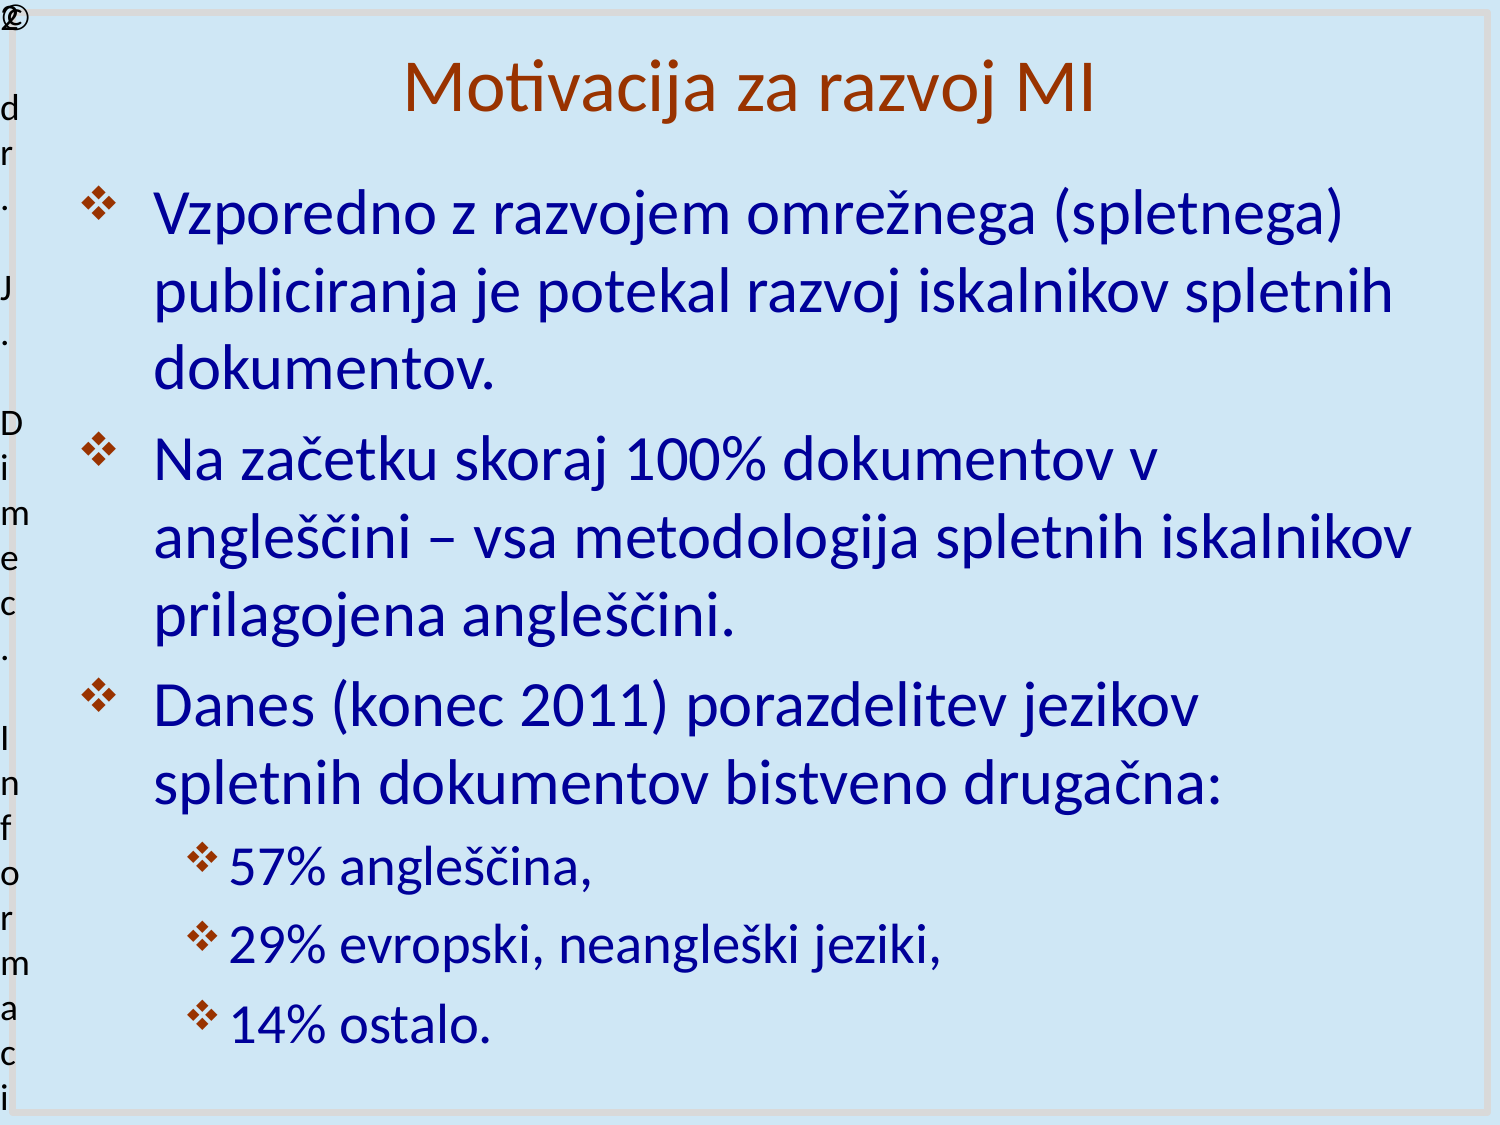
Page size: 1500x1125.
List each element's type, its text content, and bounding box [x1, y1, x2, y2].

title Motivacija za razvoj MI [37, 24, 1463, 138]
list Vzporedno z razvojem omrežnega (spletnega) publiciranja je potekal razvoj iskalnikov spletnih dokumentov. Na začetku skoraj 100% dokumentov v angleščini – vsa metodologija spletnih iskalnikov prilagojena angleščini. Danes (konec 2011) porazdelitev jezikov spletnih dokumentov bistveno drugačna: 57% angleščina, 29% evropski, neangleški jeziki, 14% ostalo. [62, 162, 1438, 1071]
